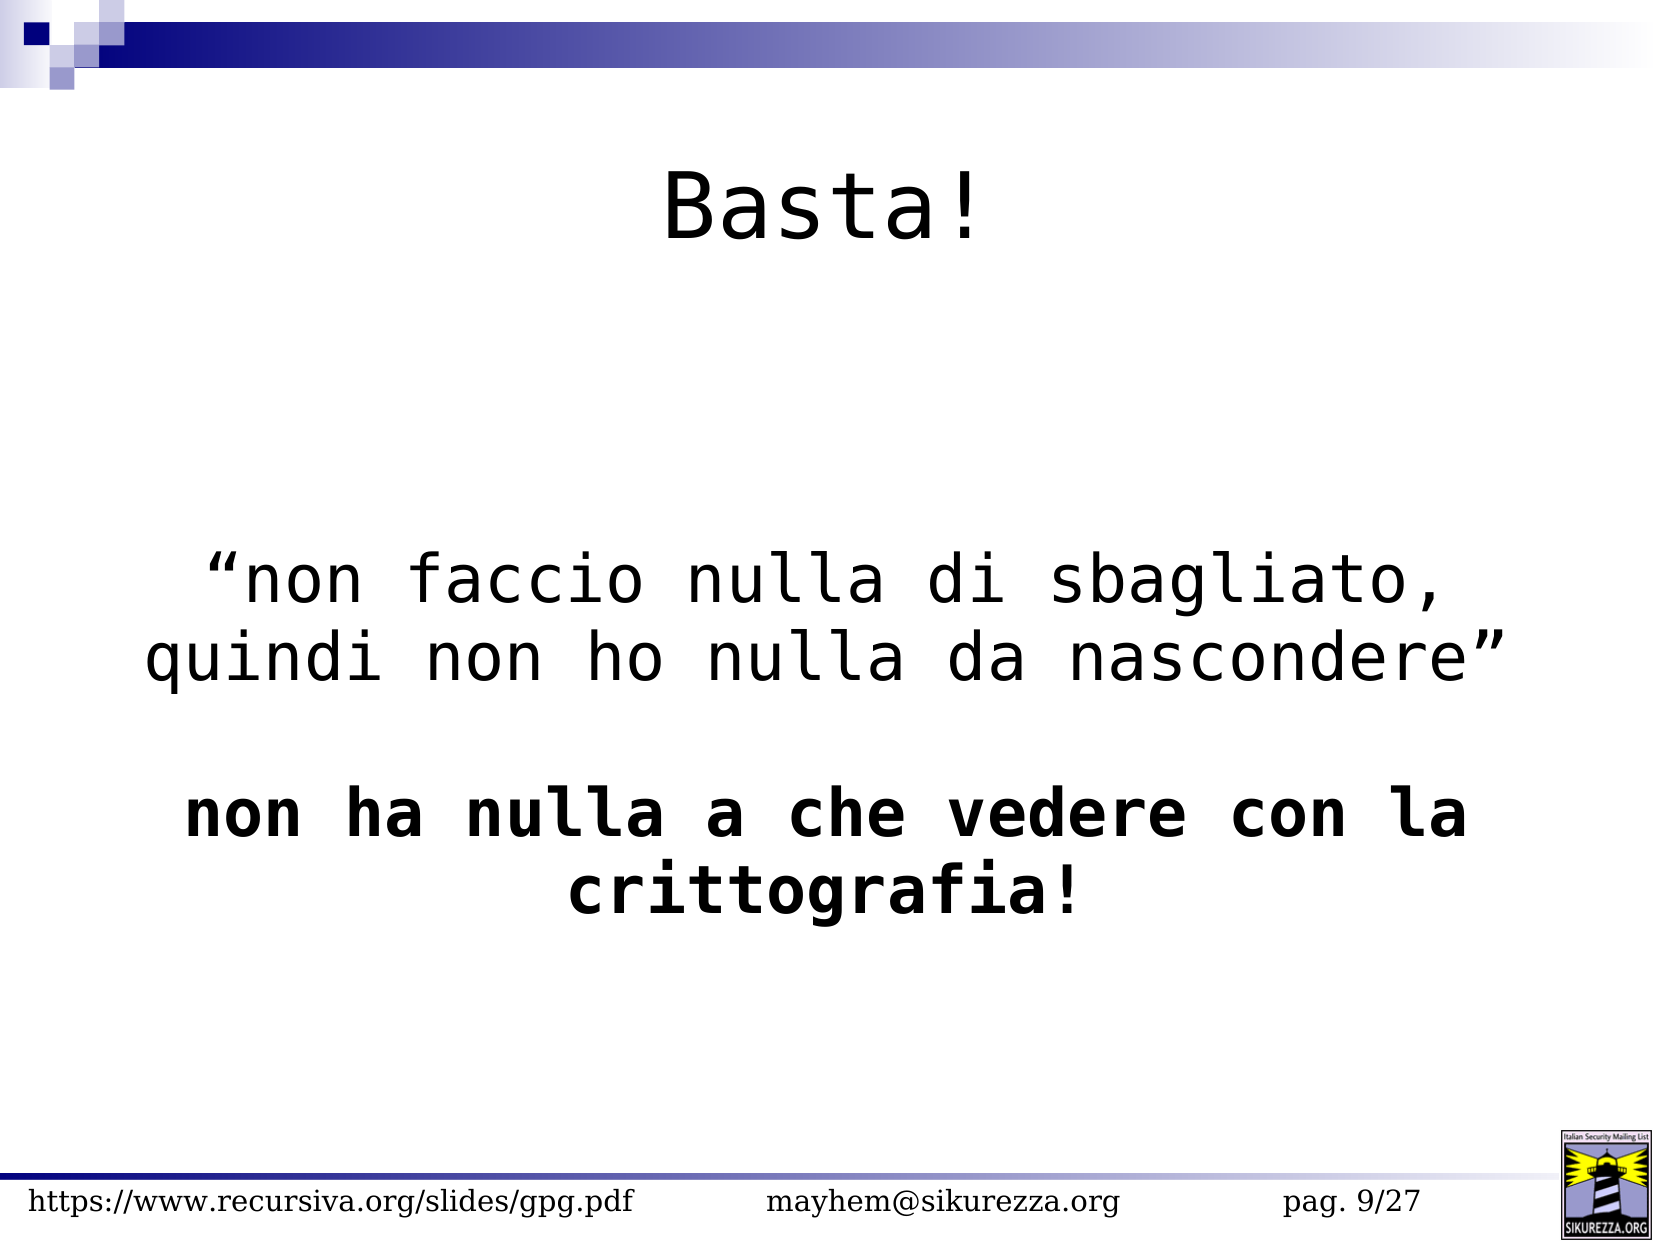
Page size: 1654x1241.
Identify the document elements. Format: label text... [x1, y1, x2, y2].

title Basta! [121, 102, 1534, 311]
subtitle “non faccio nulla di sbagliato, quindi non ho nulla da nascondere” non ha nulla a che vedere con la crittografia! [121, 344, 1534, 1127]
picture [0, 1128, 1654, 1241]
